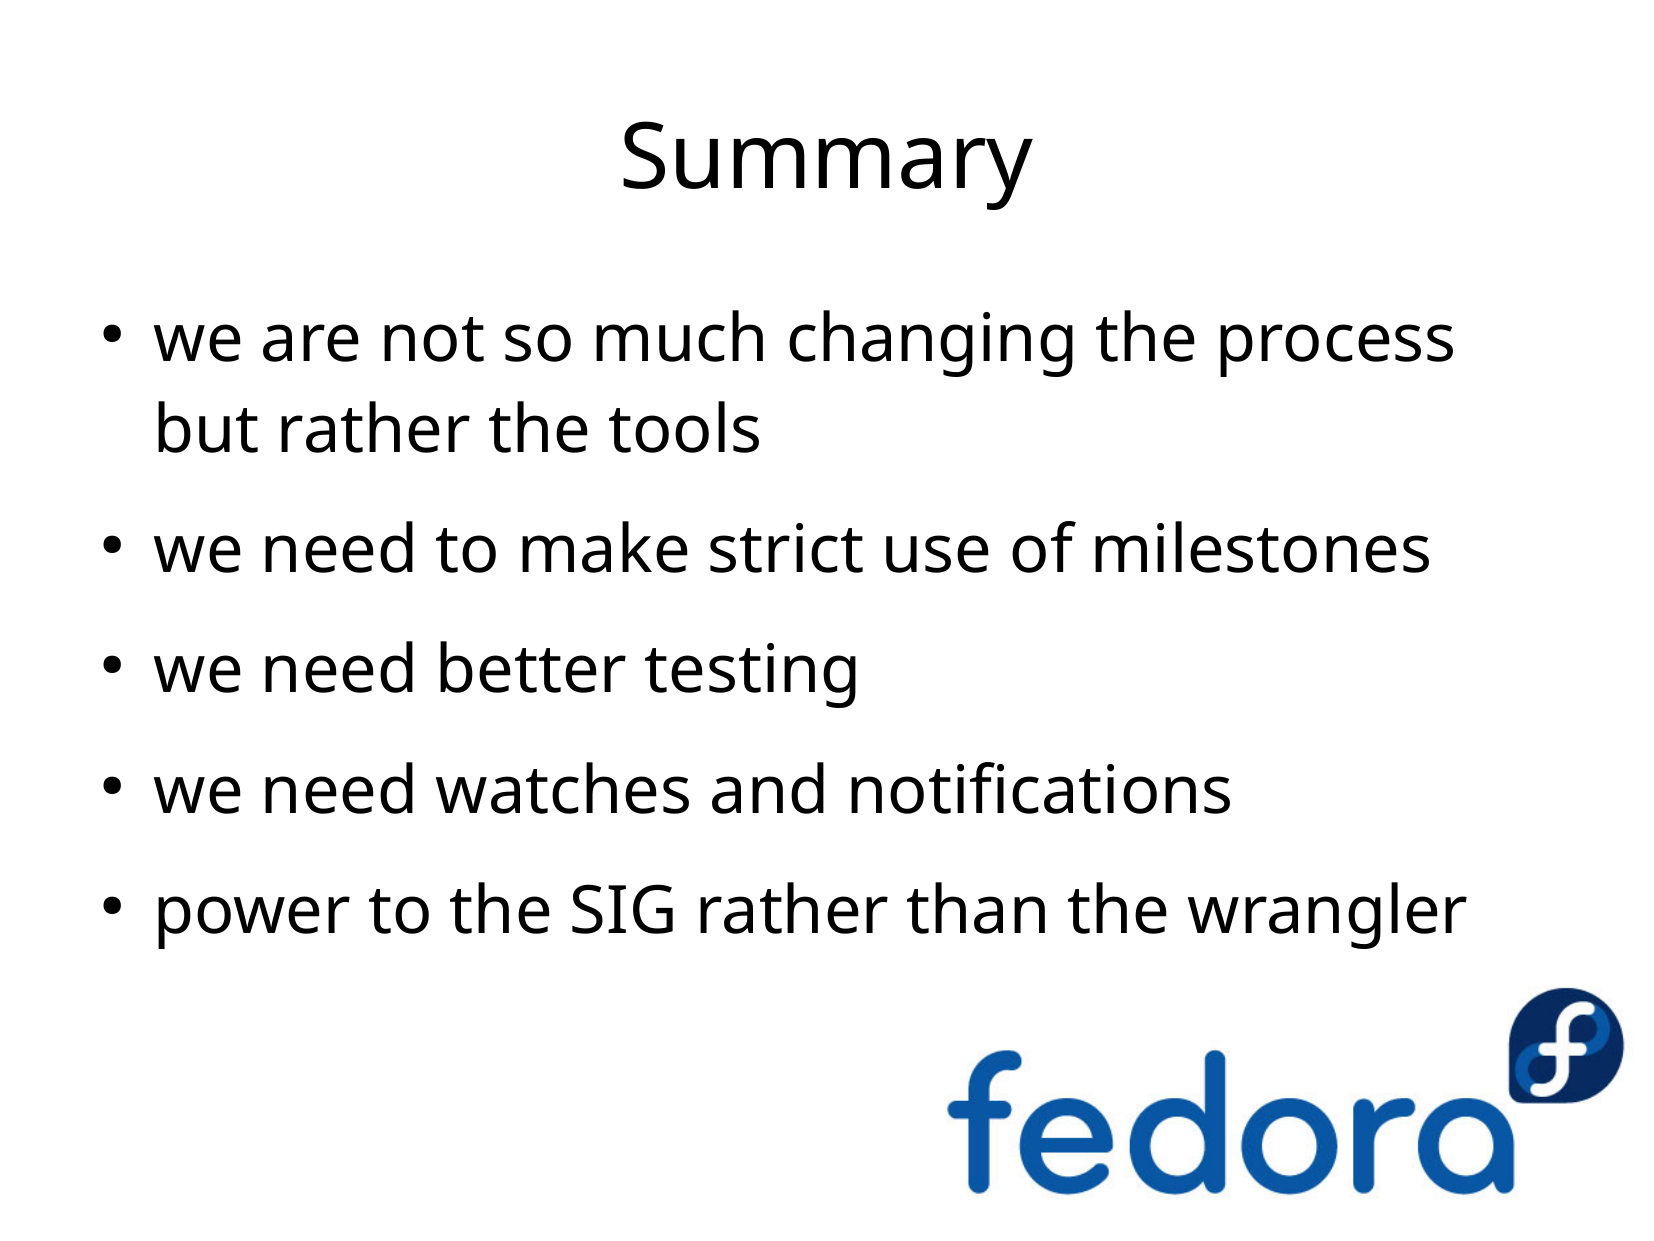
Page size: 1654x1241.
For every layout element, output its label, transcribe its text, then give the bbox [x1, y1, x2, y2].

list we are not so much changing the process but rather the tools we need to make strict use of milestones we need better testing we need watches and notifications power to the SIG rather than the wrangler [82, 290, 1571, 1109]
title Summary [82, 49, 1571, 257]
picture [925, 967, 1639, 1223]
